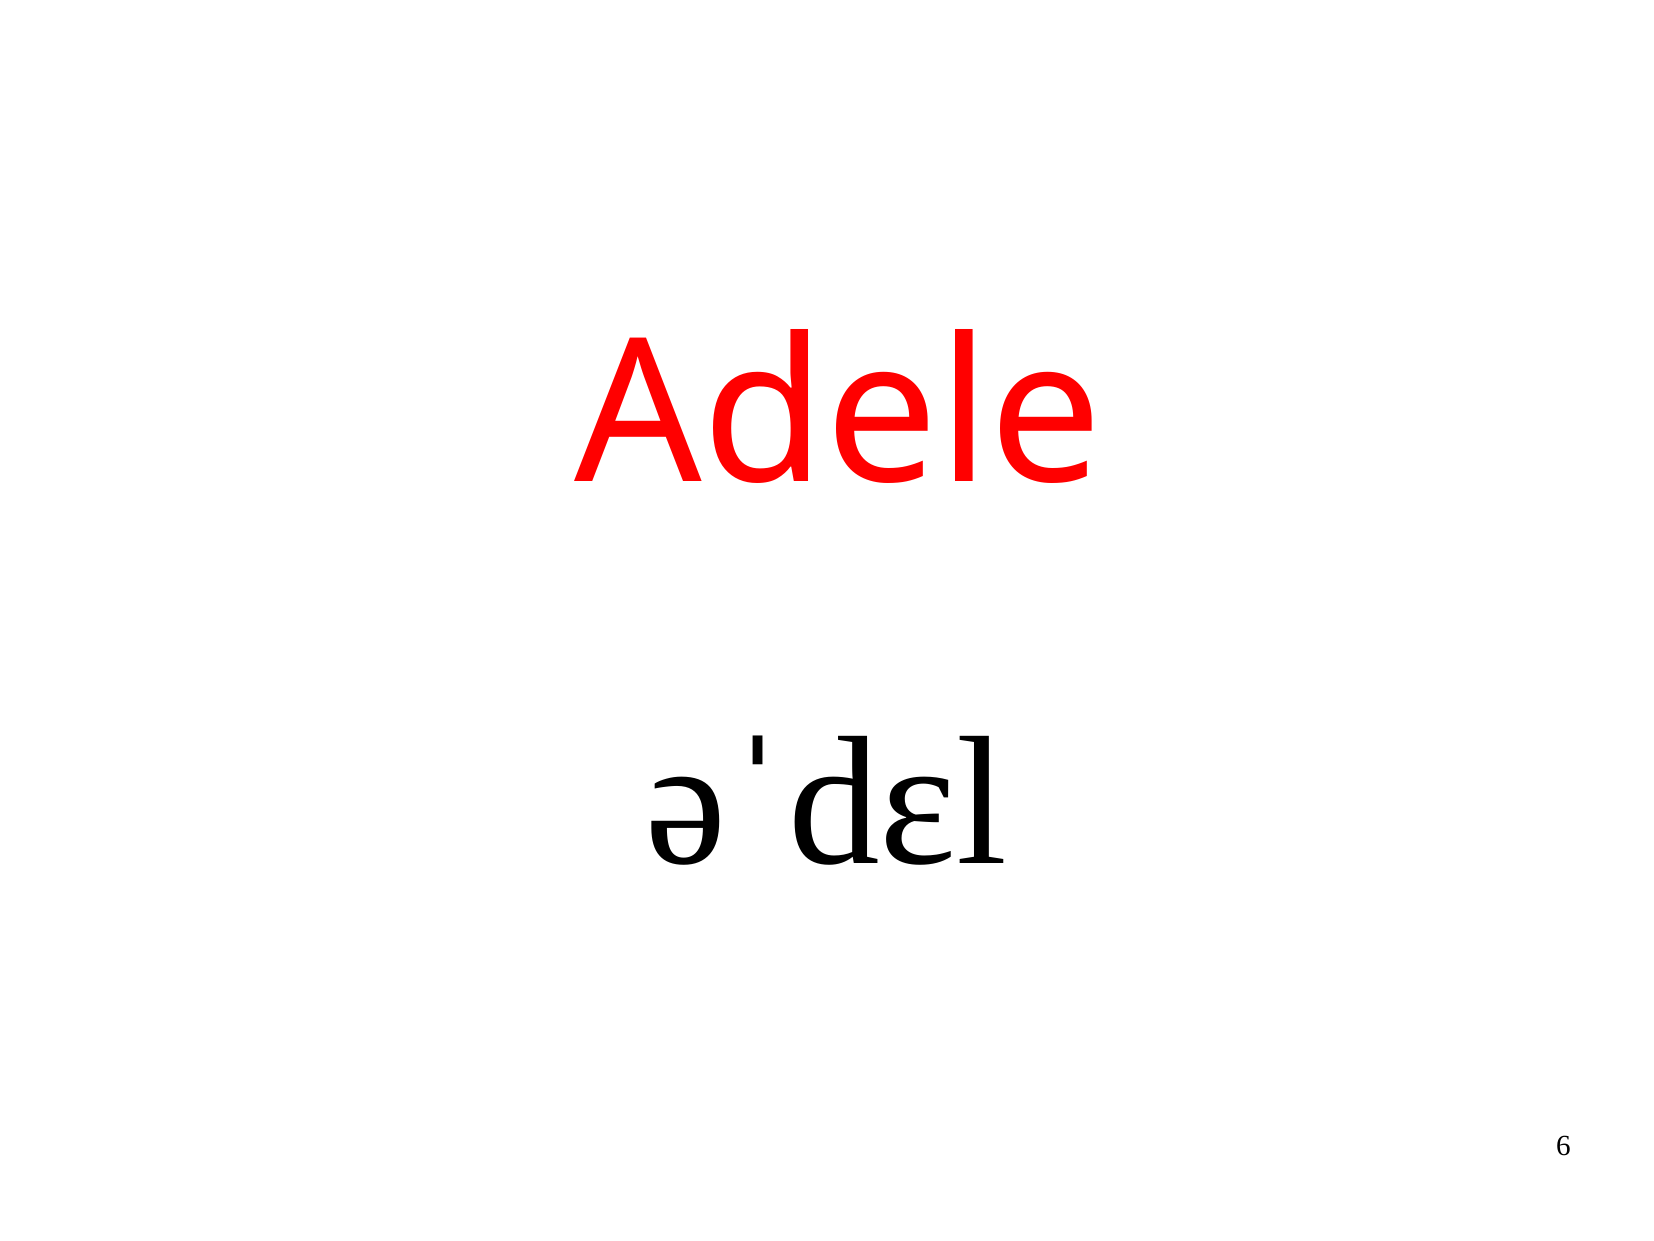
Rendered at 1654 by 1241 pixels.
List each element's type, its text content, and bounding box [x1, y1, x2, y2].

subtitle əˈdɛl [82, 475, 1571, 1109]
text_box Adele [82, 259, 1595, 475]
